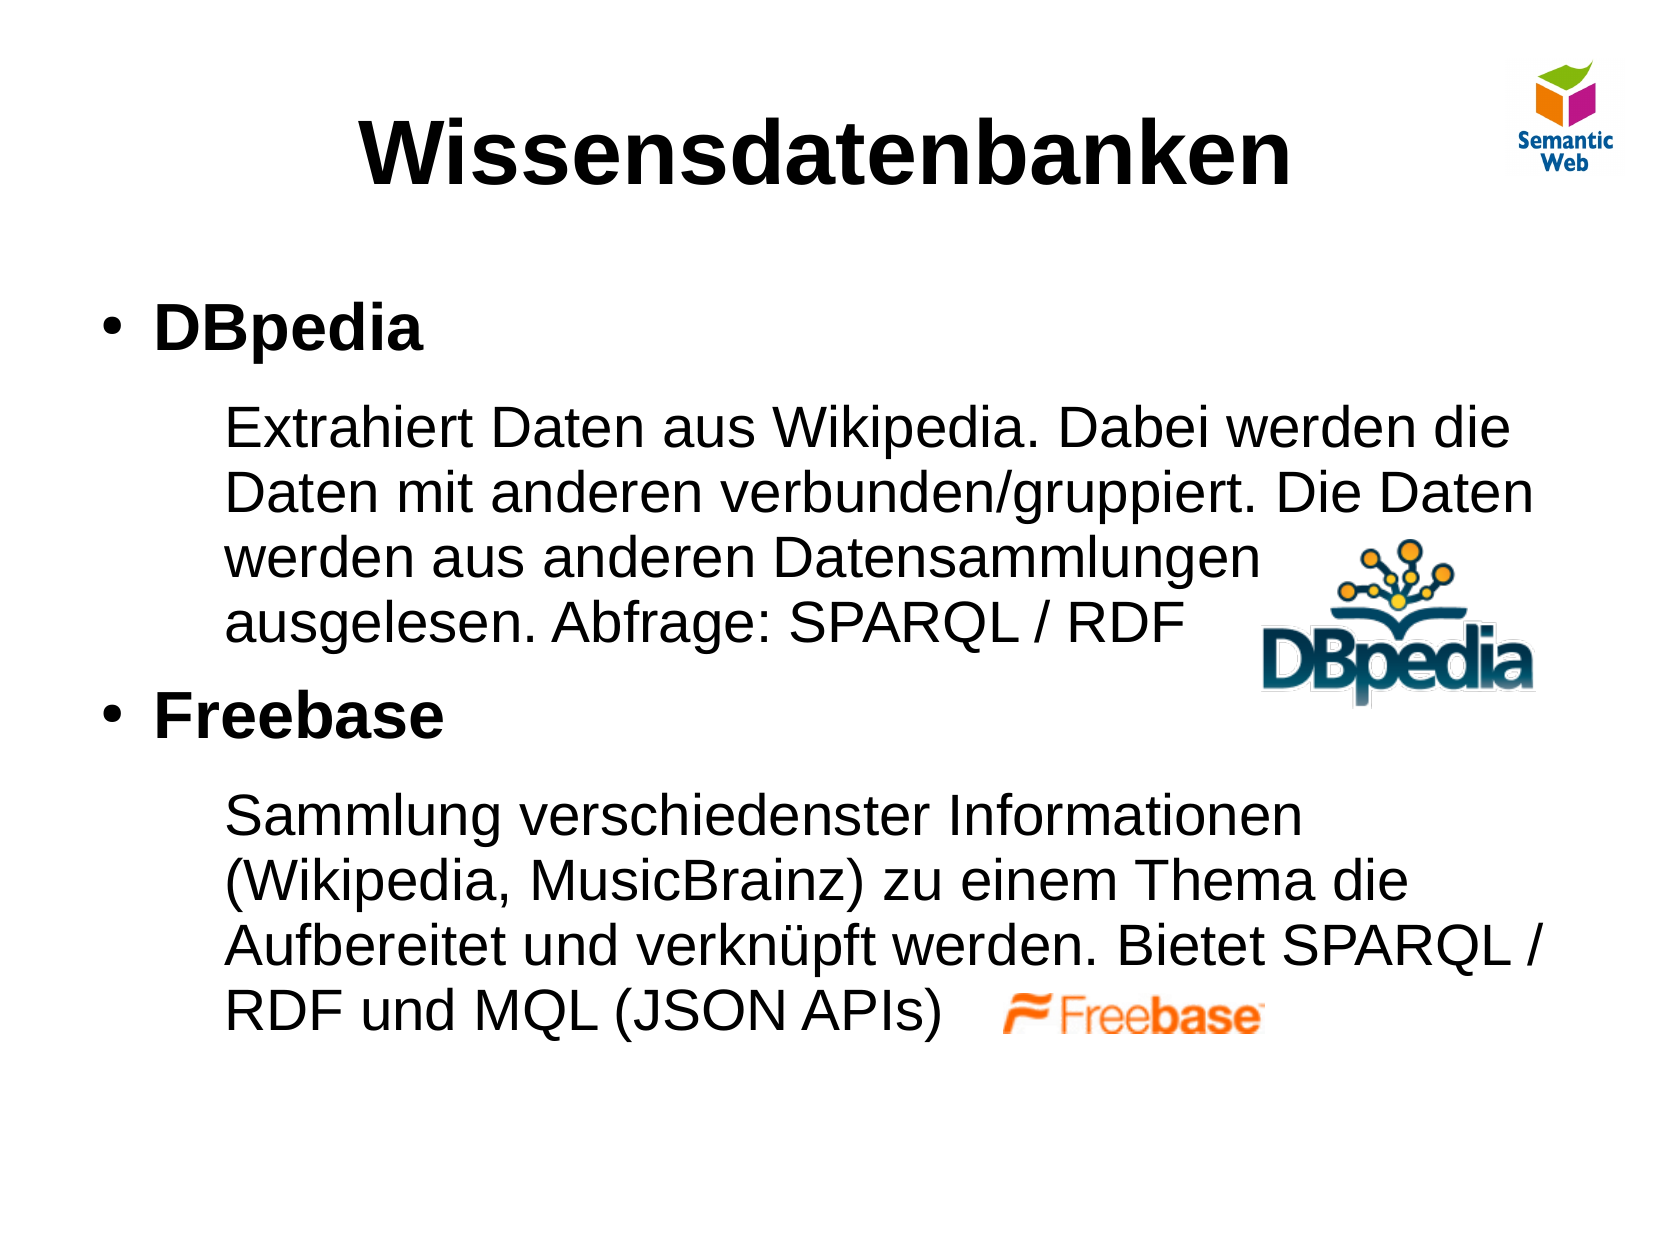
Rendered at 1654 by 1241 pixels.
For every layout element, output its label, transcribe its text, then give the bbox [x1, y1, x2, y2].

picture [1003, 993, 1265, 1034]
list DBpedia Extrahiert Daten aus Wikipedia. Dabei werden die Daten mit anderen verbunden/gruppiert. Die Daten werden aus anderen Datensammlungen ausgelesen. Abfrage: SPARQL / RDF Freebase Sammlung verschiedenster Informationen (Wikipedia, MusicBrainz) zu einem Thema die Aufbereitet und verknüpft werden. Bietet SPARQL / RDF und MQL (JSON APIs) [82, 290, 1571, 1094]
picture [1571, 58, 1625, 176]
title Wissensdatenbanken [82, 56, 1571, 250]
picture [1261, 539, 1536, 709]
